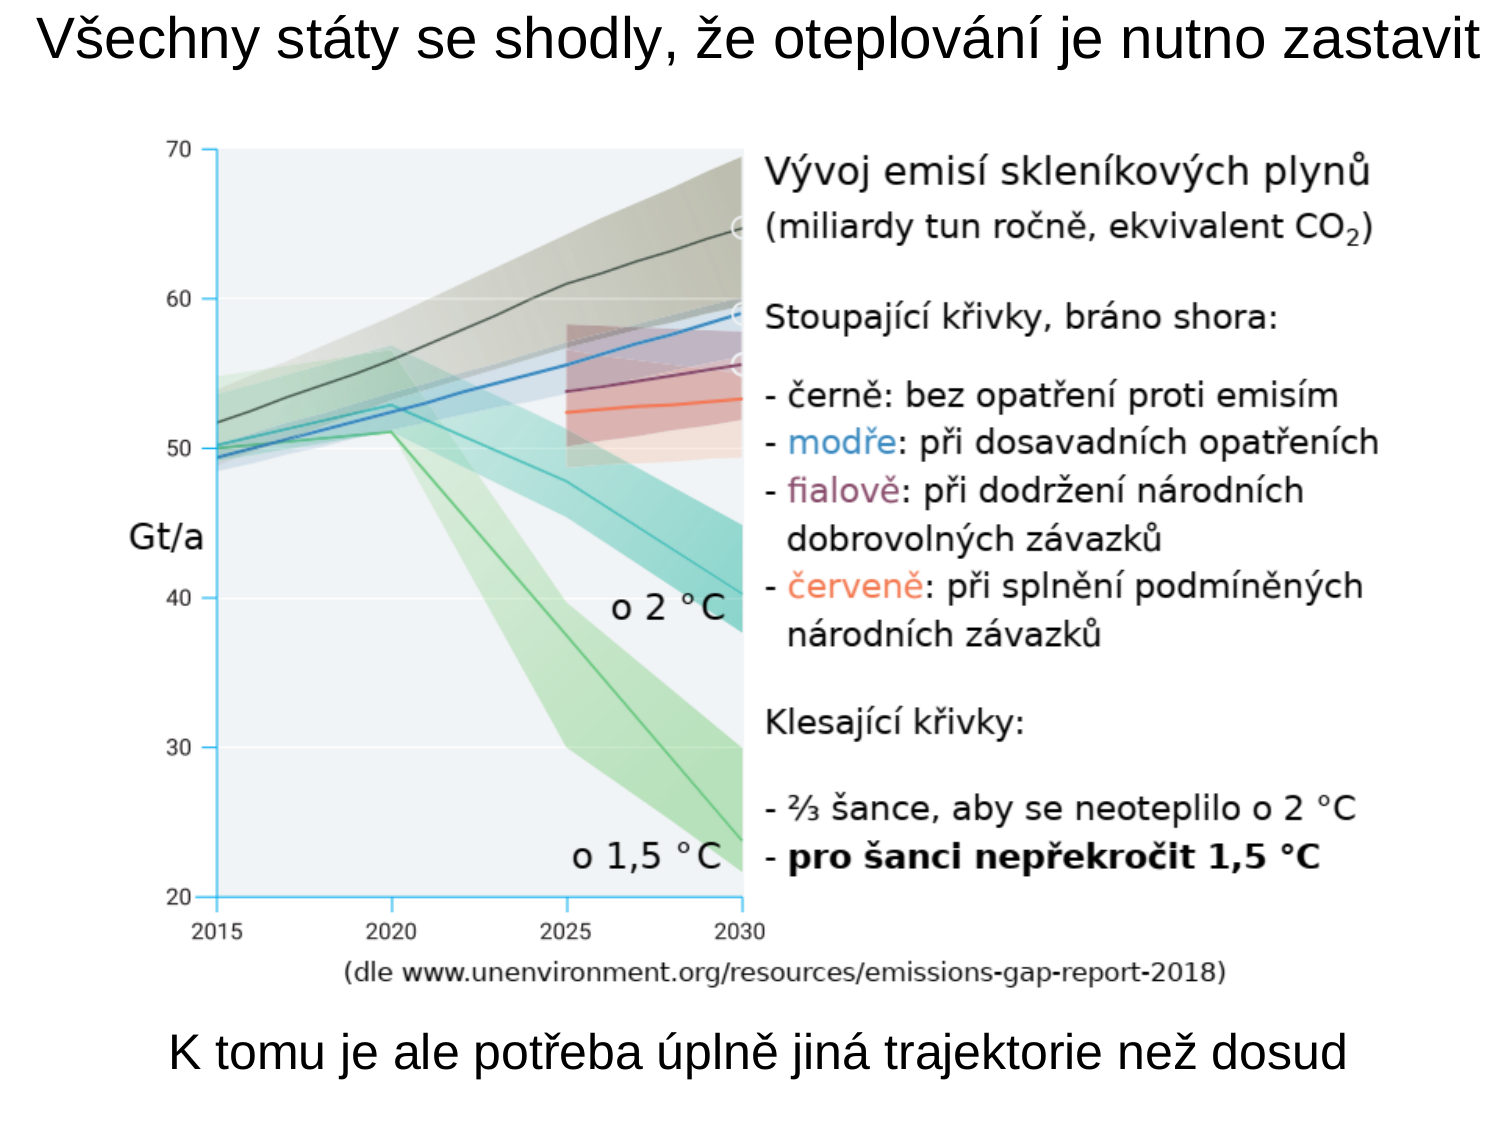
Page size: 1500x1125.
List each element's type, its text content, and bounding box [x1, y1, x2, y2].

picture [125, 135, 1384, 994]
subtitle K tomu je ale potřeba úplně jiná trajektorie než dosud [151, 1028, 1366, 1107]
title Všechny státy se shodly, že oteplování je nutno zastavit [7, 9, 1497, 142]
